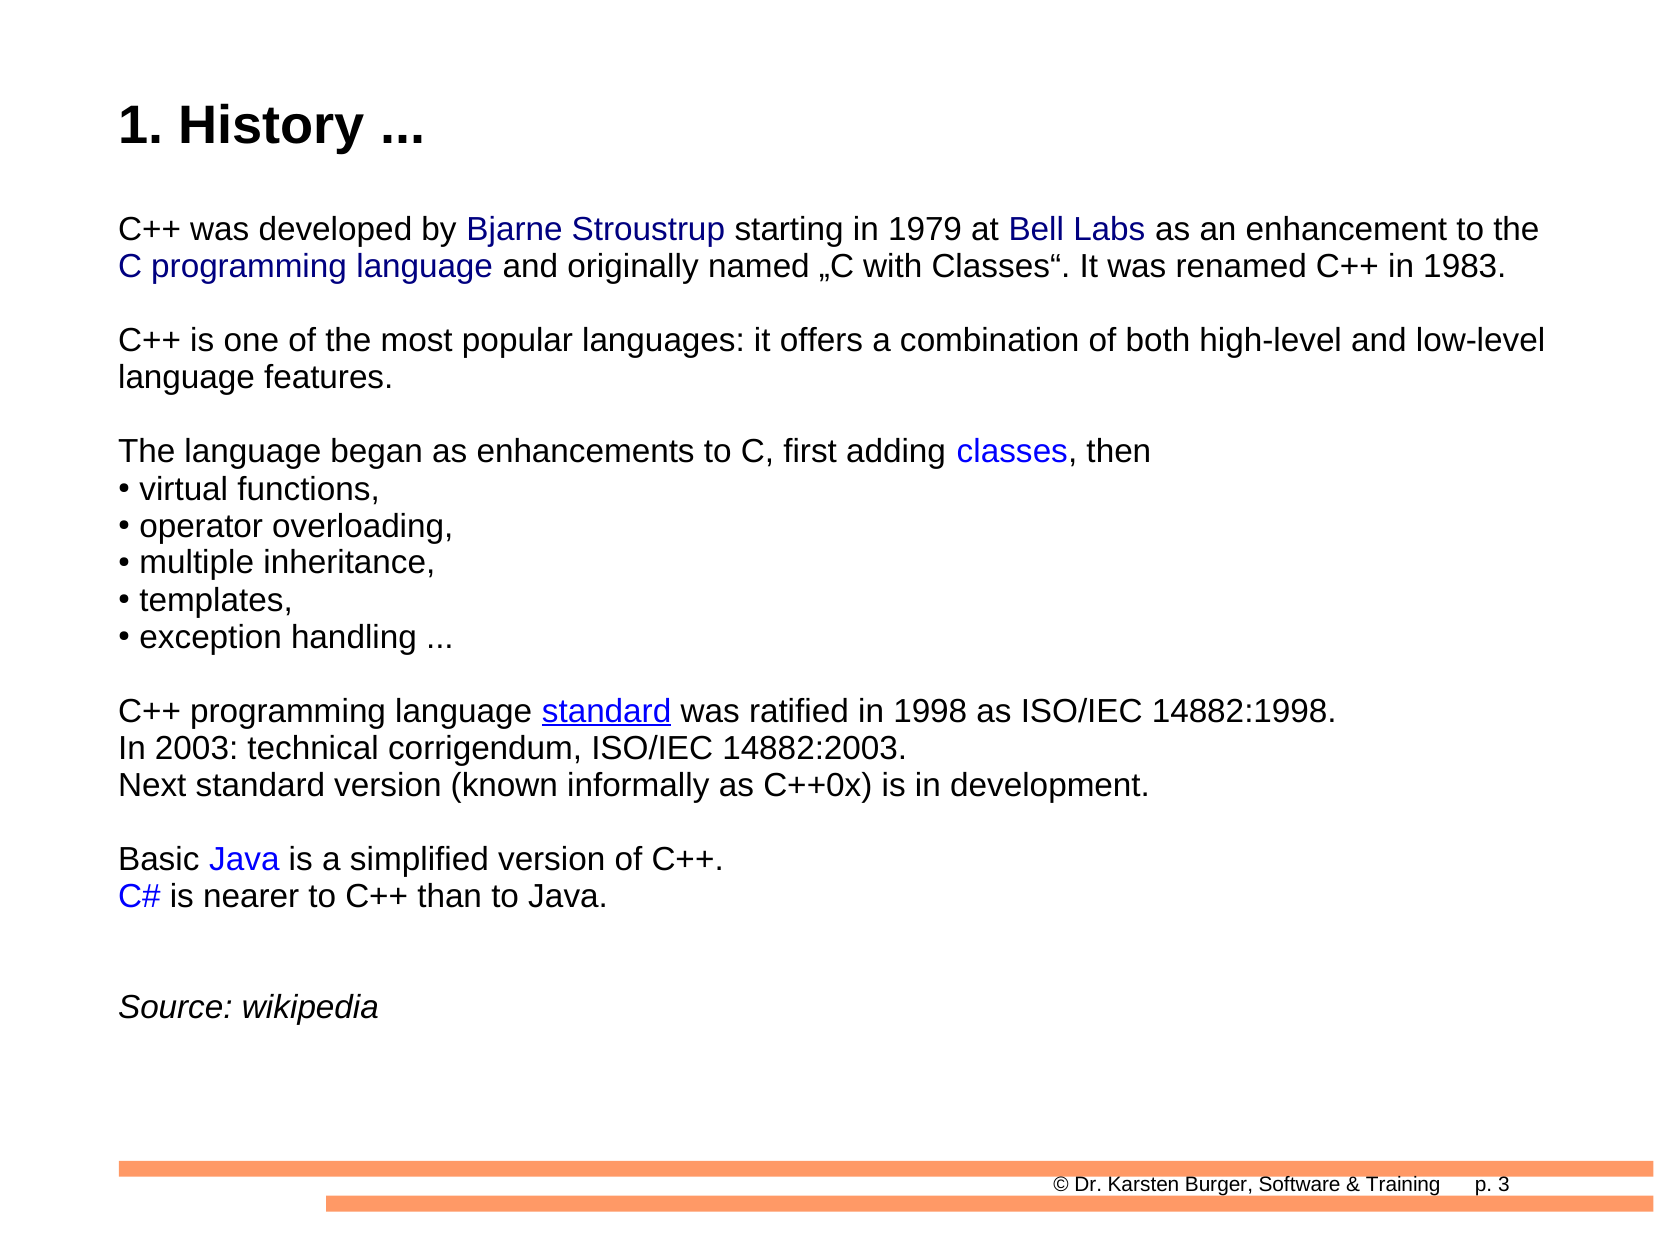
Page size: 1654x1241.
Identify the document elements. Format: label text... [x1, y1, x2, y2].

text_box 1. History ... C++ was developed by Bjarne Stroustrup starting in 1979 at Bell Labs as an enhancement to the C programming language and originally named „C with Classes“. It was renamed C++ in 1983. C++ is one of the most popular languages: it offers a combination of both high-level and low-level language features. The language began as enhancements to C, first adding classes, then virtual functions, operator overloading, multiple inheritance, templates, exception handling ... C++ programming language standard was ratified in 1998 as ISO/IEC 14882:1998. In 2003: technical corrigendum, ISO/IEC 14882:2003. Next standard version (known informally as C++0x) is in development. Basic Java is a simplified version of C++. C# is nearer to C++ than to Java. Source: wikipedia [118, 94, 1565, 1136]
